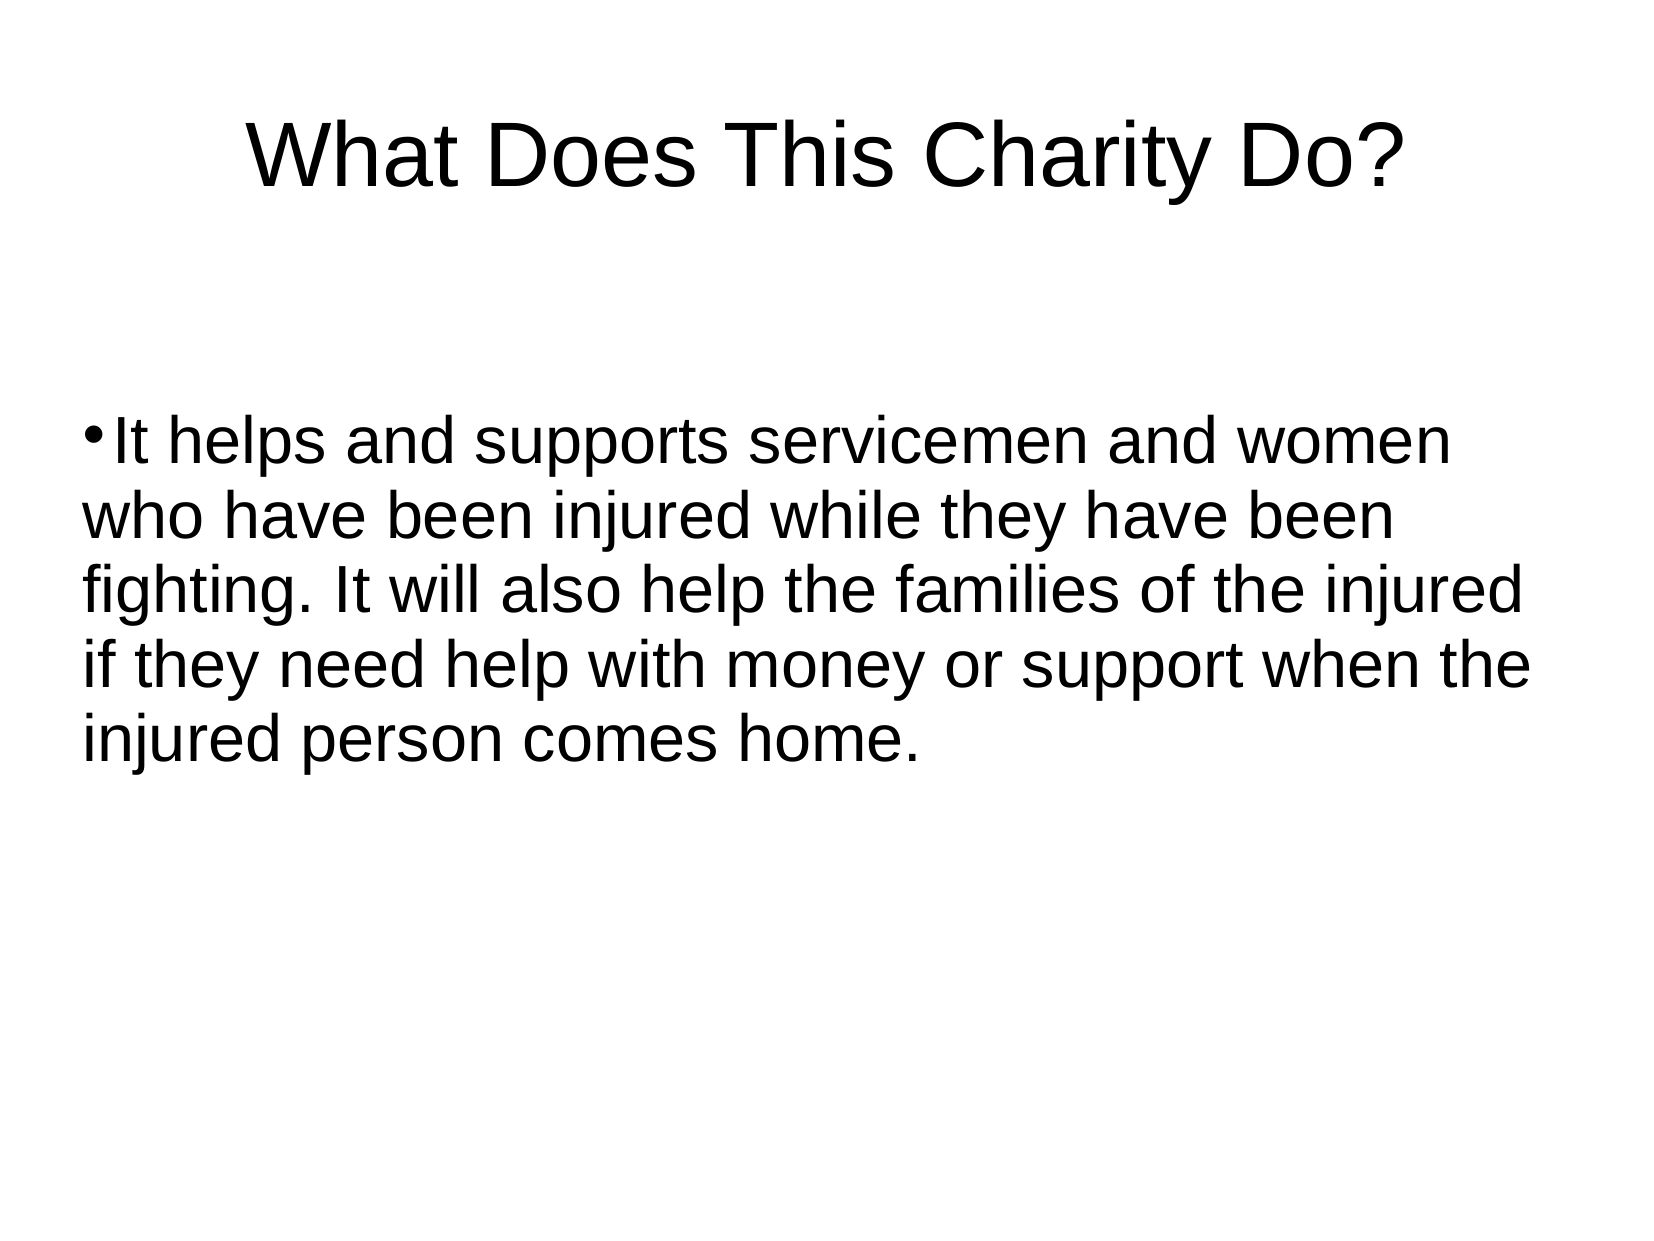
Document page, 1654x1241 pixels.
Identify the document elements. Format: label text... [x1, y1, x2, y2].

list It helps and supports servicemen and women who have been injured while they have been fighting. It will also help the families of the injured if they need help with money or support when the injured person comes home. [82, 290, 1571, 1109]
title What Does This Charity Do? [82, 49, 1571, 257]
